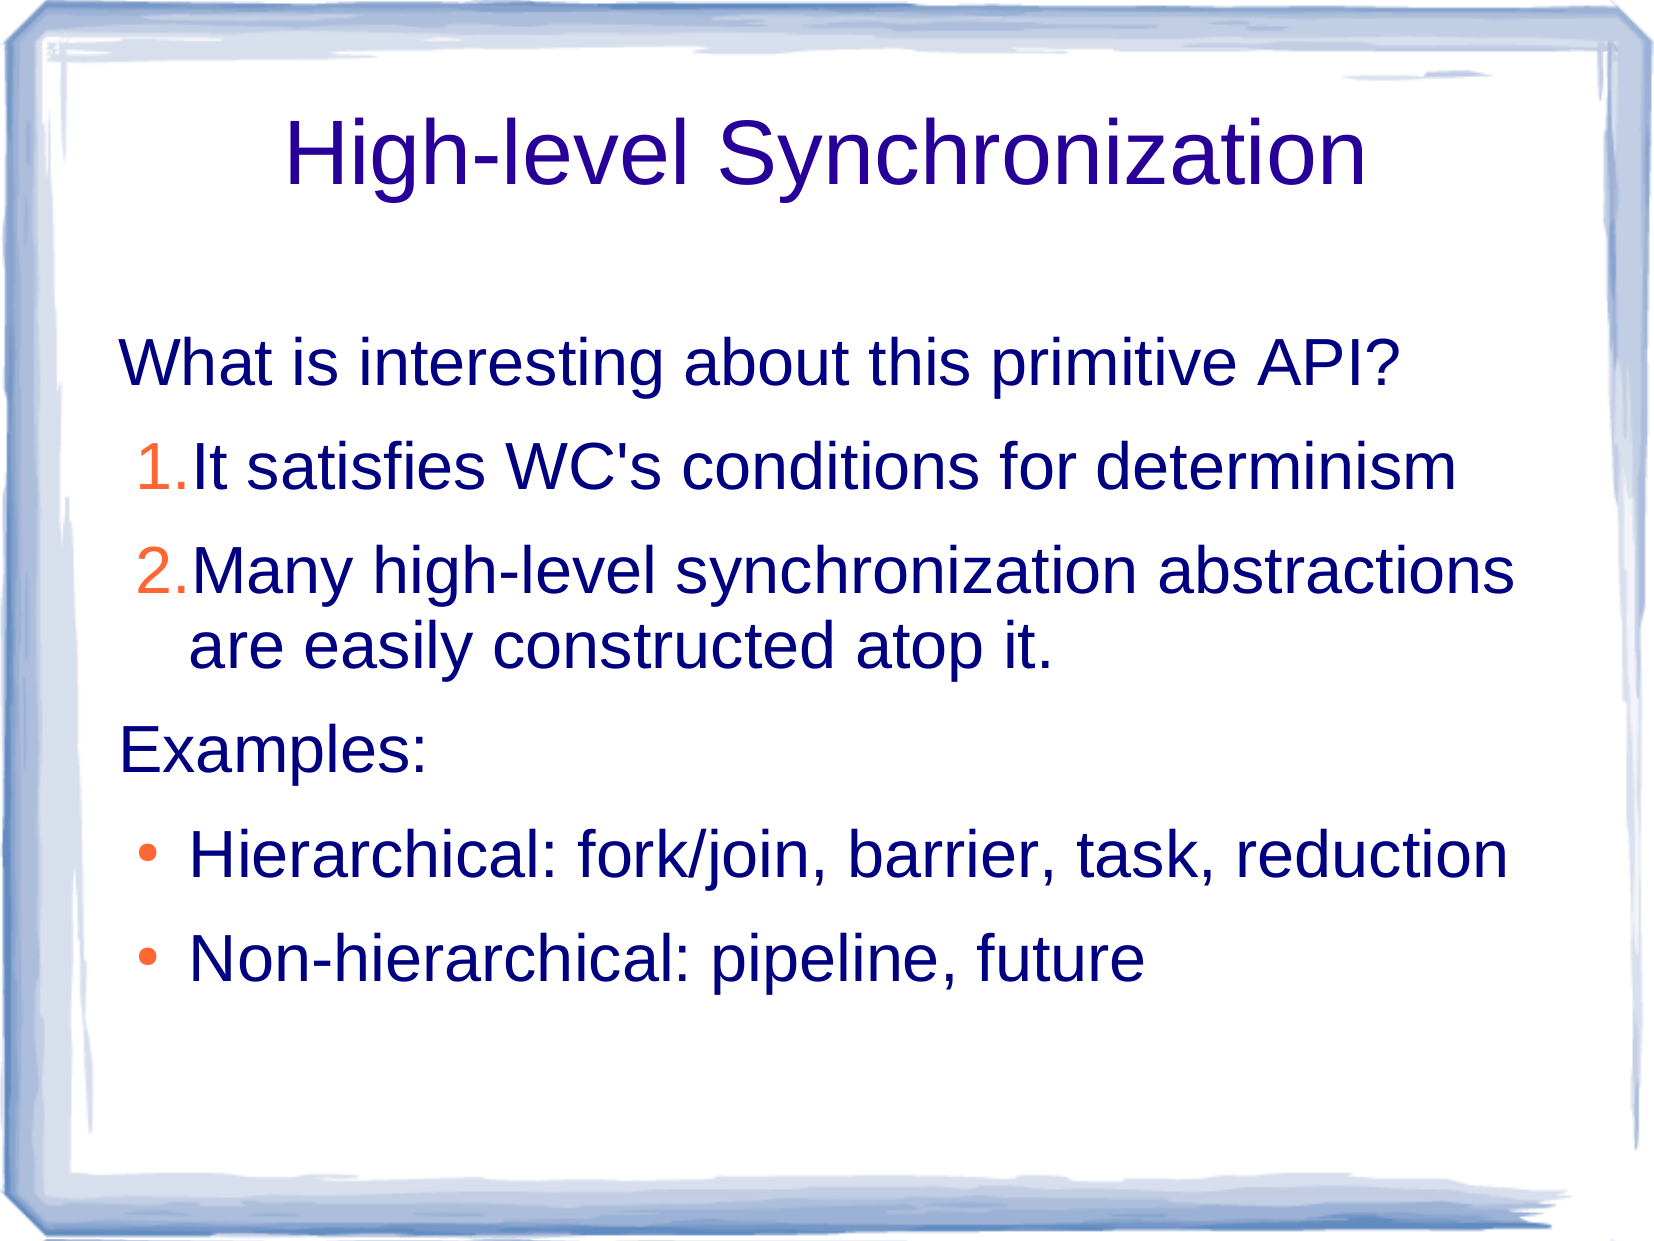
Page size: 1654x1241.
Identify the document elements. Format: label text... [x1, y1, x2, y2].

list What is interesting about this primitive API? It satisfies WC's conditions for determinism Many high-level synchronization abstractions are easily constructed atop it. Examples: Hierarchical: fork/join, barrier, task, reduction Non-hierarchical: pipeline, future [118, 324, 1571, 1099]
title High-level Synchronization [82, 56, 1571, 250]
picture [0, 0, 1654, 1241]
